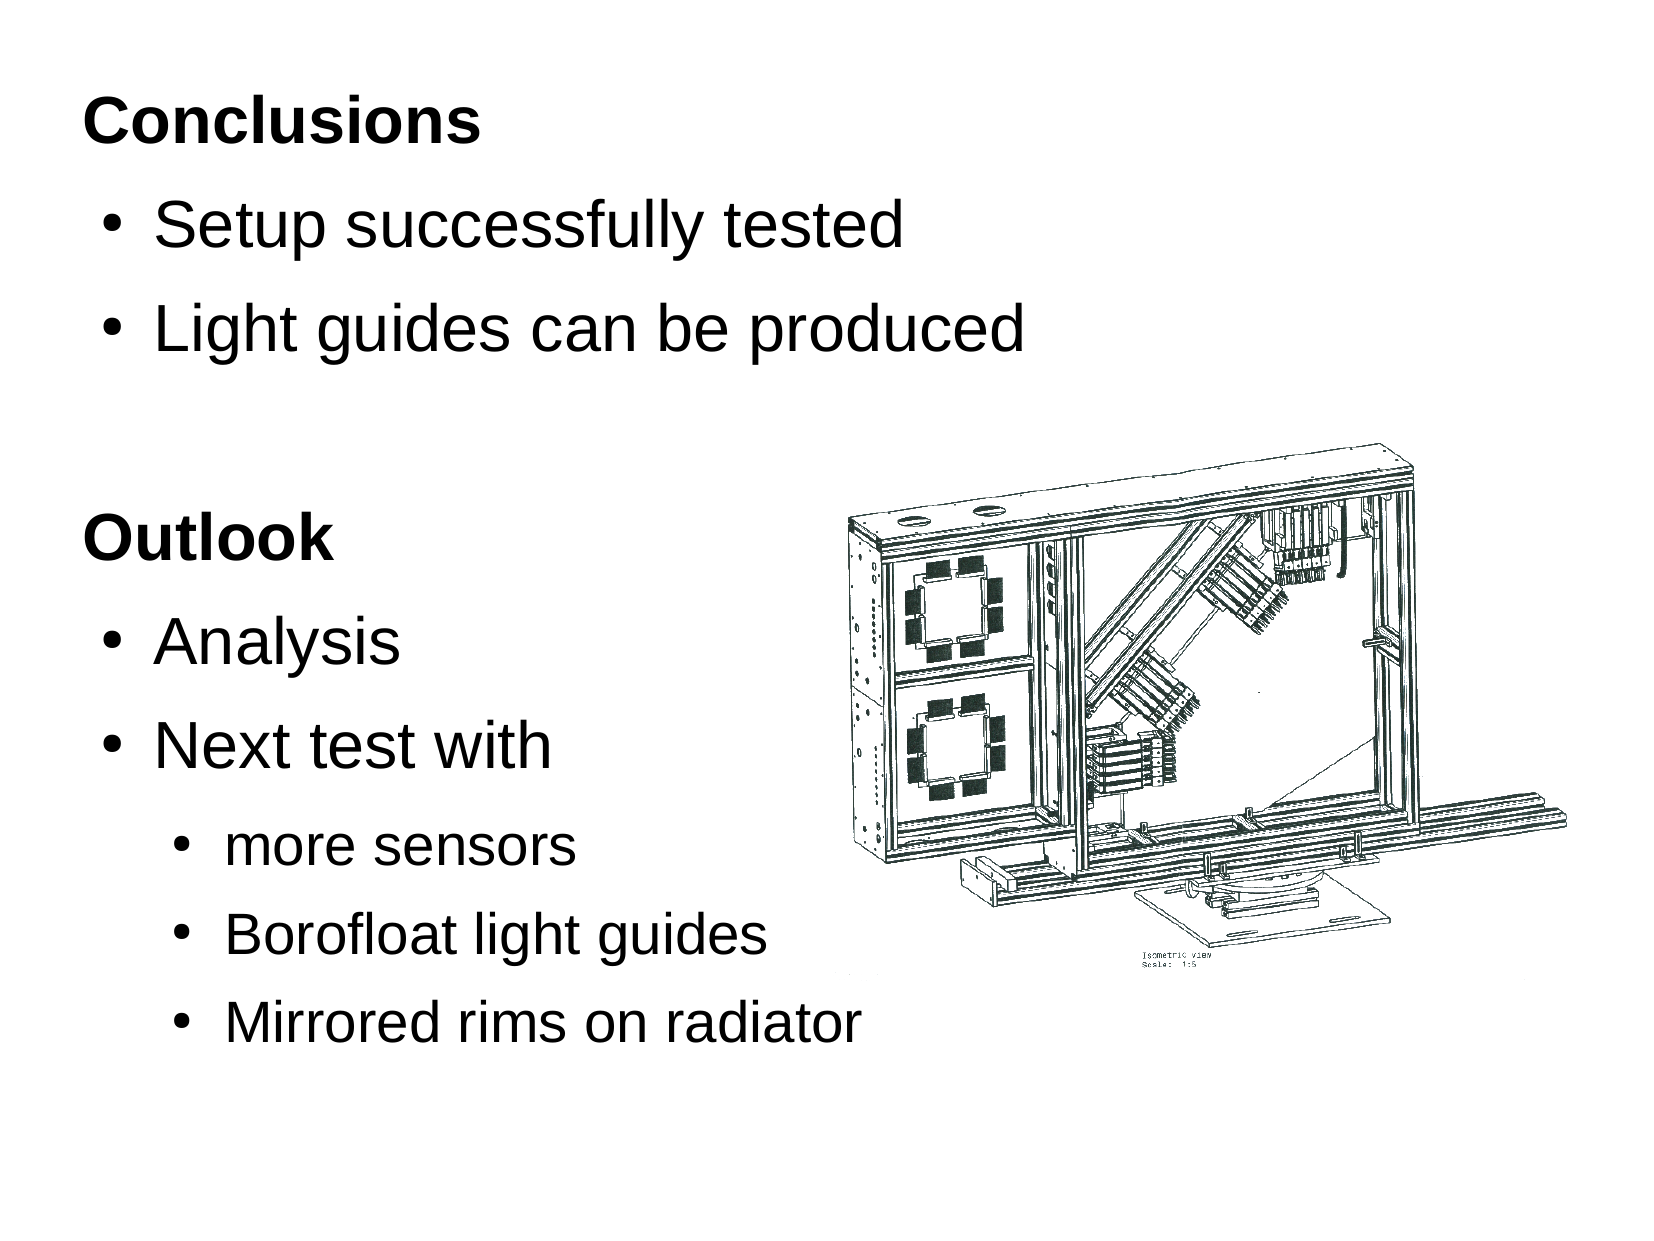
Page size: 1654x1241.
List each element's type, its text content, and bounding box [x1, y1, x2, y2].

picture [826, 433, 1574, 981]
list Conclusions Setup successfully tested Light guides can be produced Outlook Analysis Next test with more sensors Borofloat light guides Mirrored rims on radiator [82, 82, 1571, 1109]
